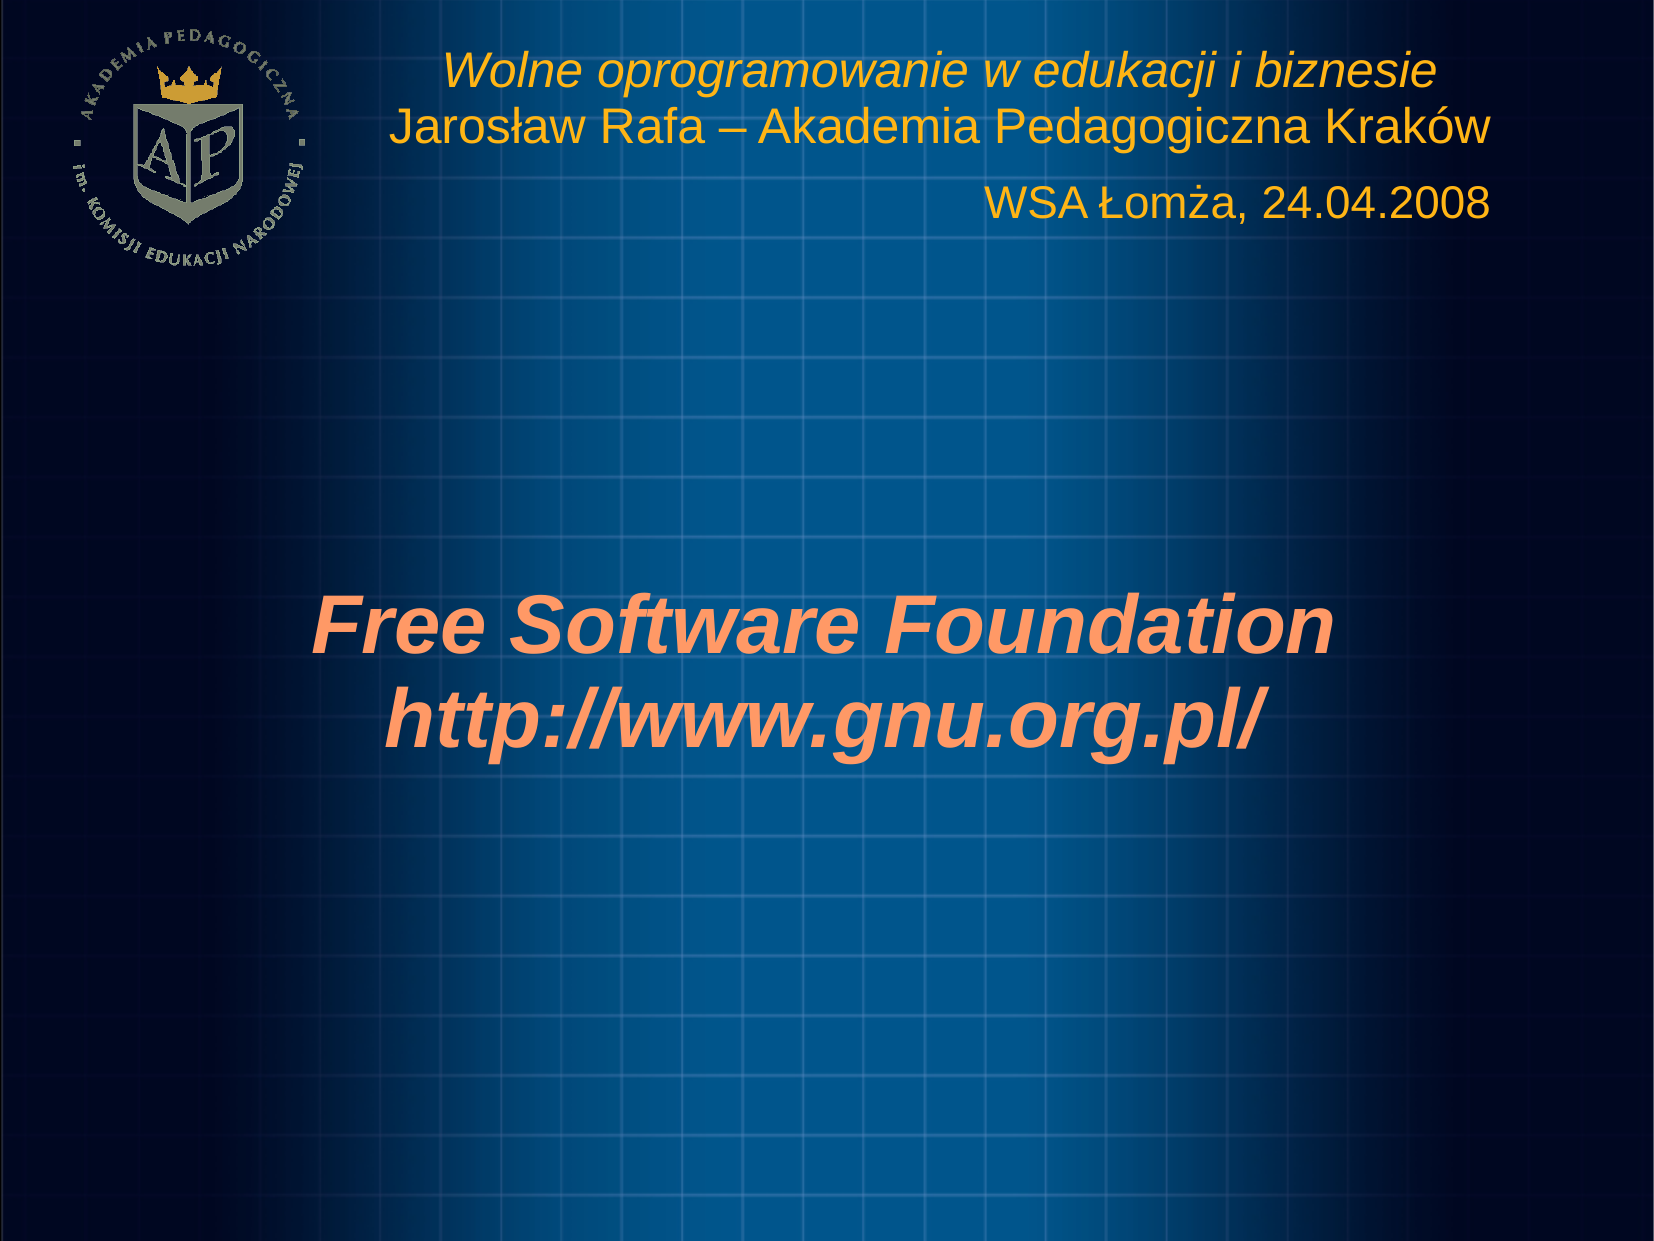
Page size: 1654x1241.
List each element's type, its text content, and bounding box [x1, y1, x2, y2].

title Free Software Foundation http://www.gnu.org.pl/ [118, 578, 1531, 765]
picture [0, 0, 1654, 1241]
